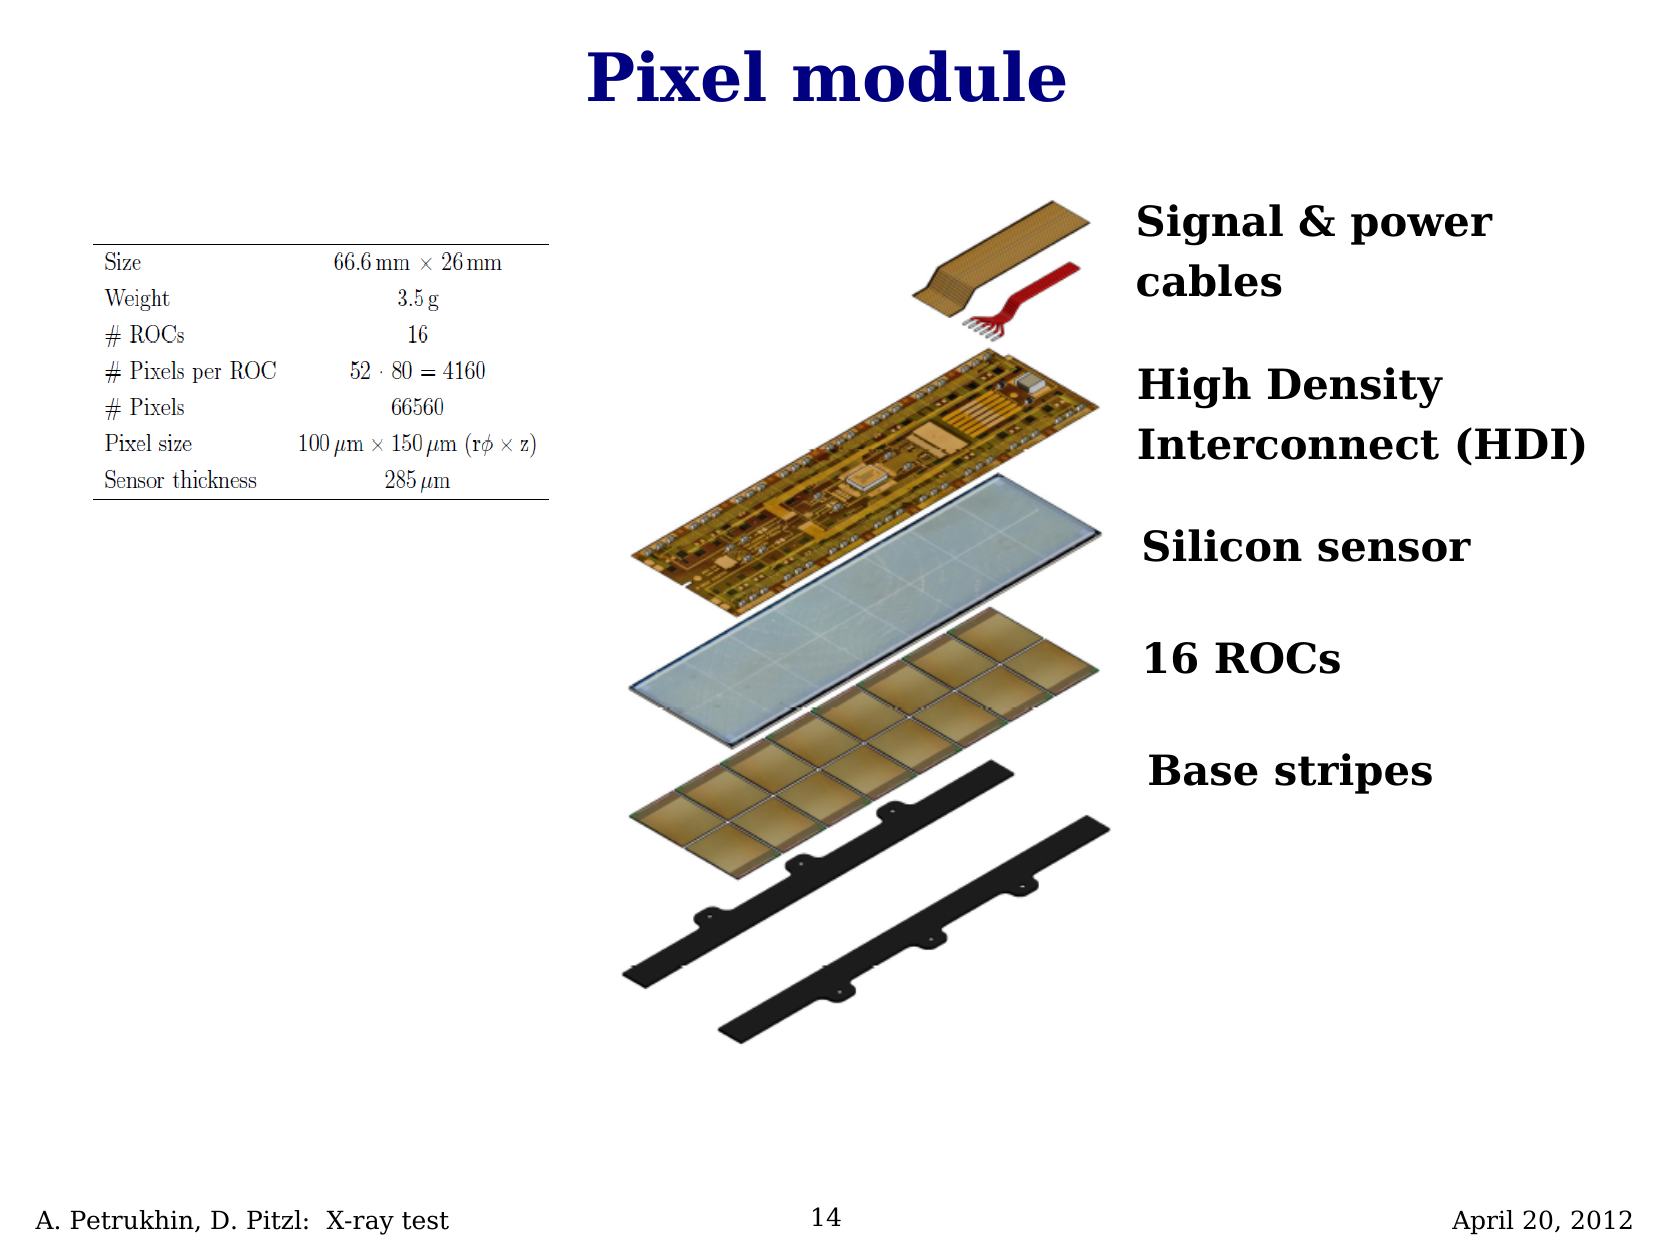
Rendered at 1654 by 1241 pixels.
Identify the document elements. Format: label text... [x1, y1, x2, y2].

text_box Signal & power cables [1123, 174, 1505, 308]
text_box 16 ROCs [1129, 611, 1354, 723]
picture [36, 160, 1586, 1094]
text_box Silicon sensor [1129, 499, 1483, 611]
text_box High Density Interconnect (HDI) [1125, 337, 1615, 470]
text_box Base stripes [1135, 723, 1446, 835]
title Pixel module [121, 32, 1534, 124]
